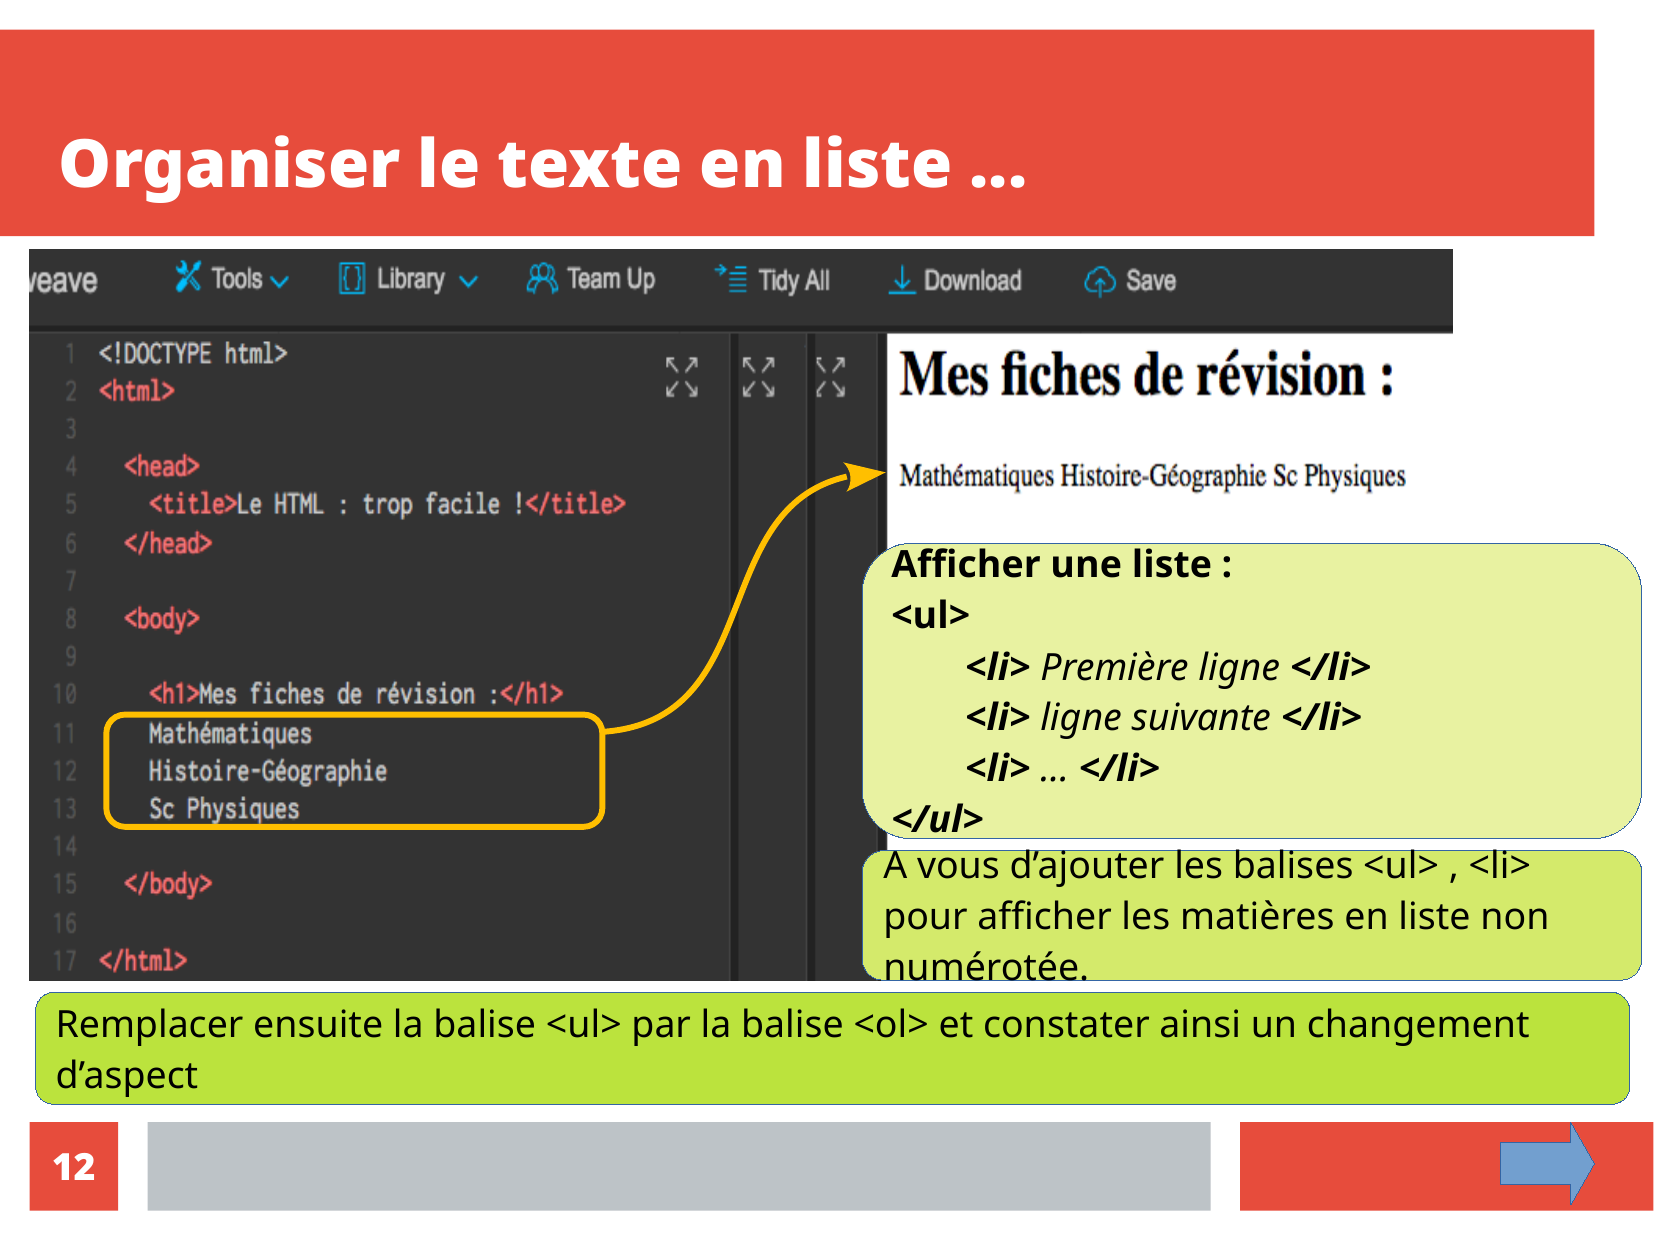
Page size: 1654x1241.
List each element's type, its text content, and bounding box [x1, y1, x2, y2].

text_box Remplacer ensuite la balise <ul> par la balise <ol> et constater ainsi un changement d’aspect [35, 992, 1630, 1105]
picture [29, 249, 1453, 981]
text_box A vous d’ajouter les balises <ul> , <li> pour afficher les matières en liste non numérotée. [862, 850, 1642, 981]
text_box [1500, 1122, 1595, 1205]
title Organiser le texte en liste ... [59, 59, 1595, 207]
text_box Afficher une liste : <ul> <li> Première ligne </li> <li> ligne suivante </li> <li> … </li> </ul> [862, 543, 1642, 839]
